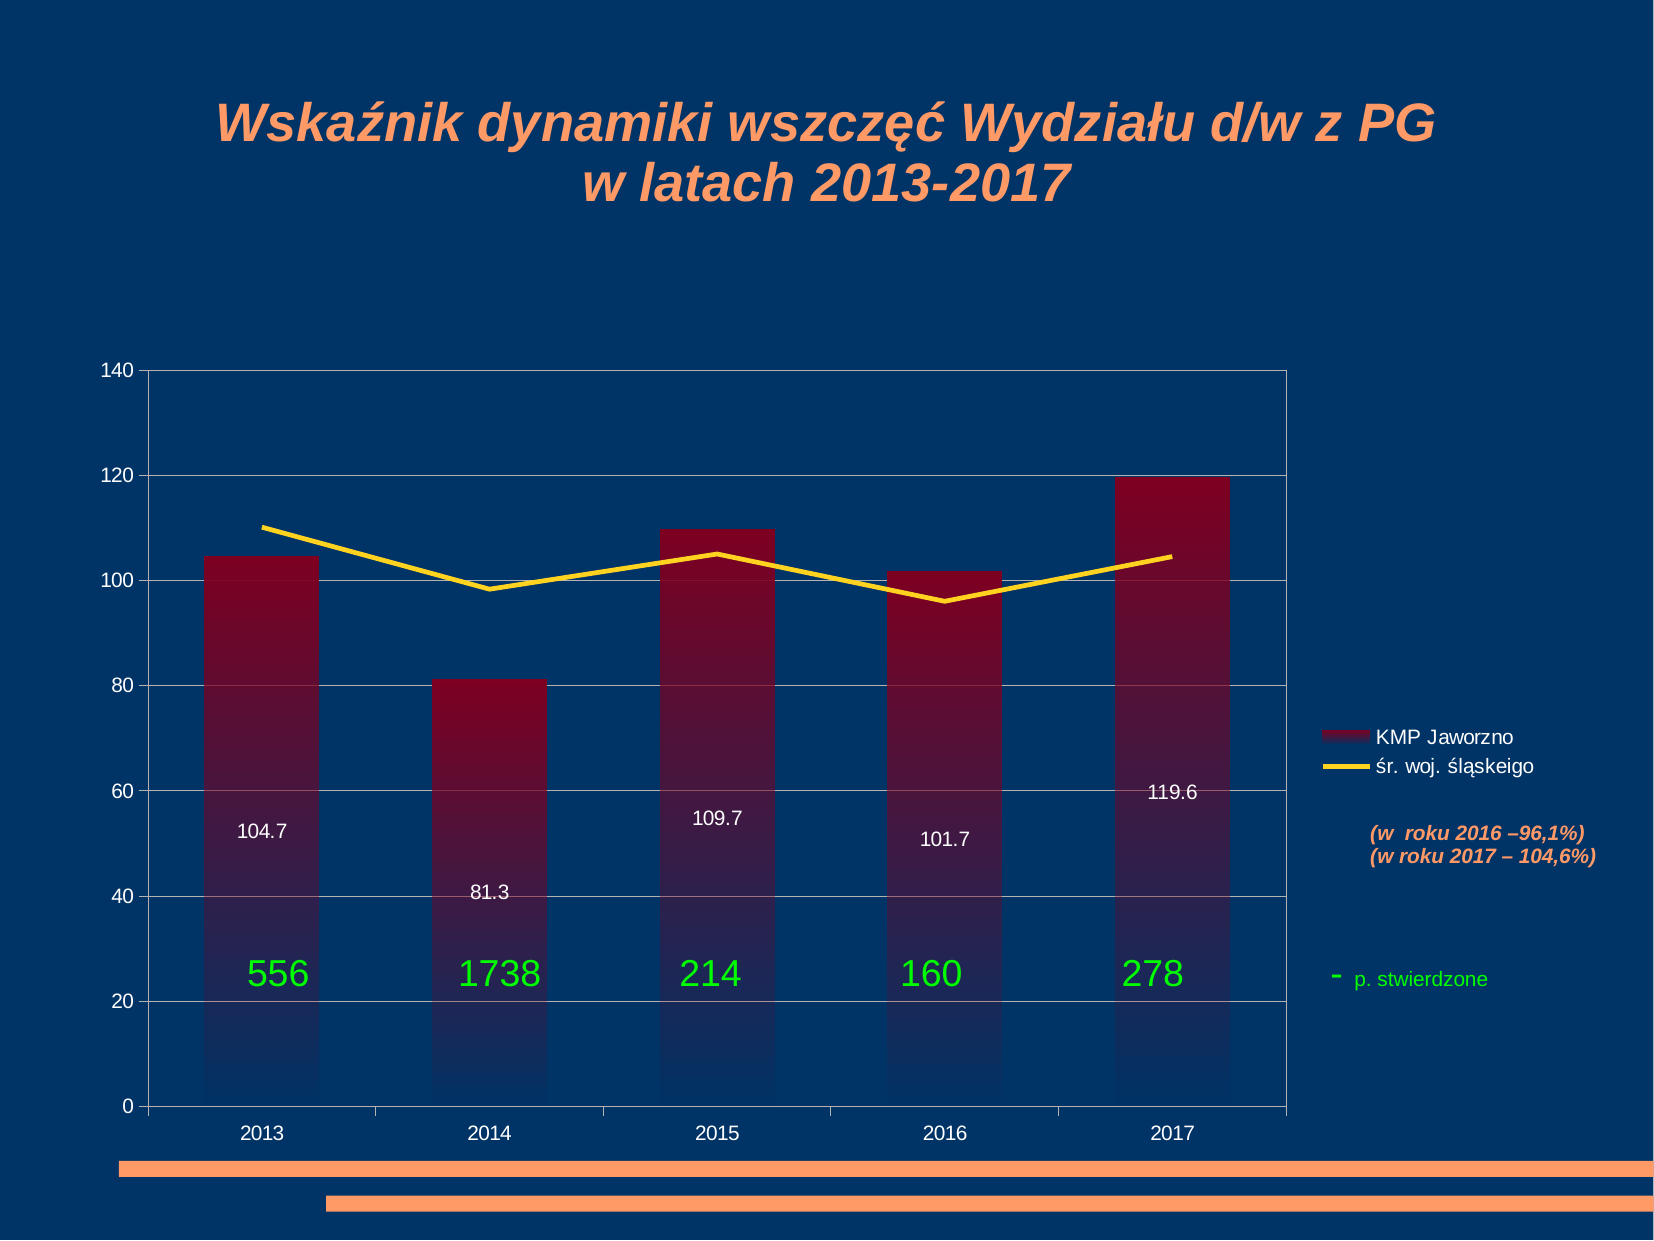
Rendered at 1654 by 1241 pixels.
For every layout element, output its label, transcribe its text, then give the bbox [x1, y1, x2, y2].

title Wskaźnik dynamiki wszczęć Wydziału d/w z PG w latach 2013-2017 [82, 49, 1571, 257]
title (w roku 2016 –96,1%) (w roku 2017 – 104,6%) [1370, 814, 1607, 875]
chart [70, 342, 1553, 1162]
text_box 556 1738 214 160 278 - p. stwierdzone [200, 944, 1583, 1002]
